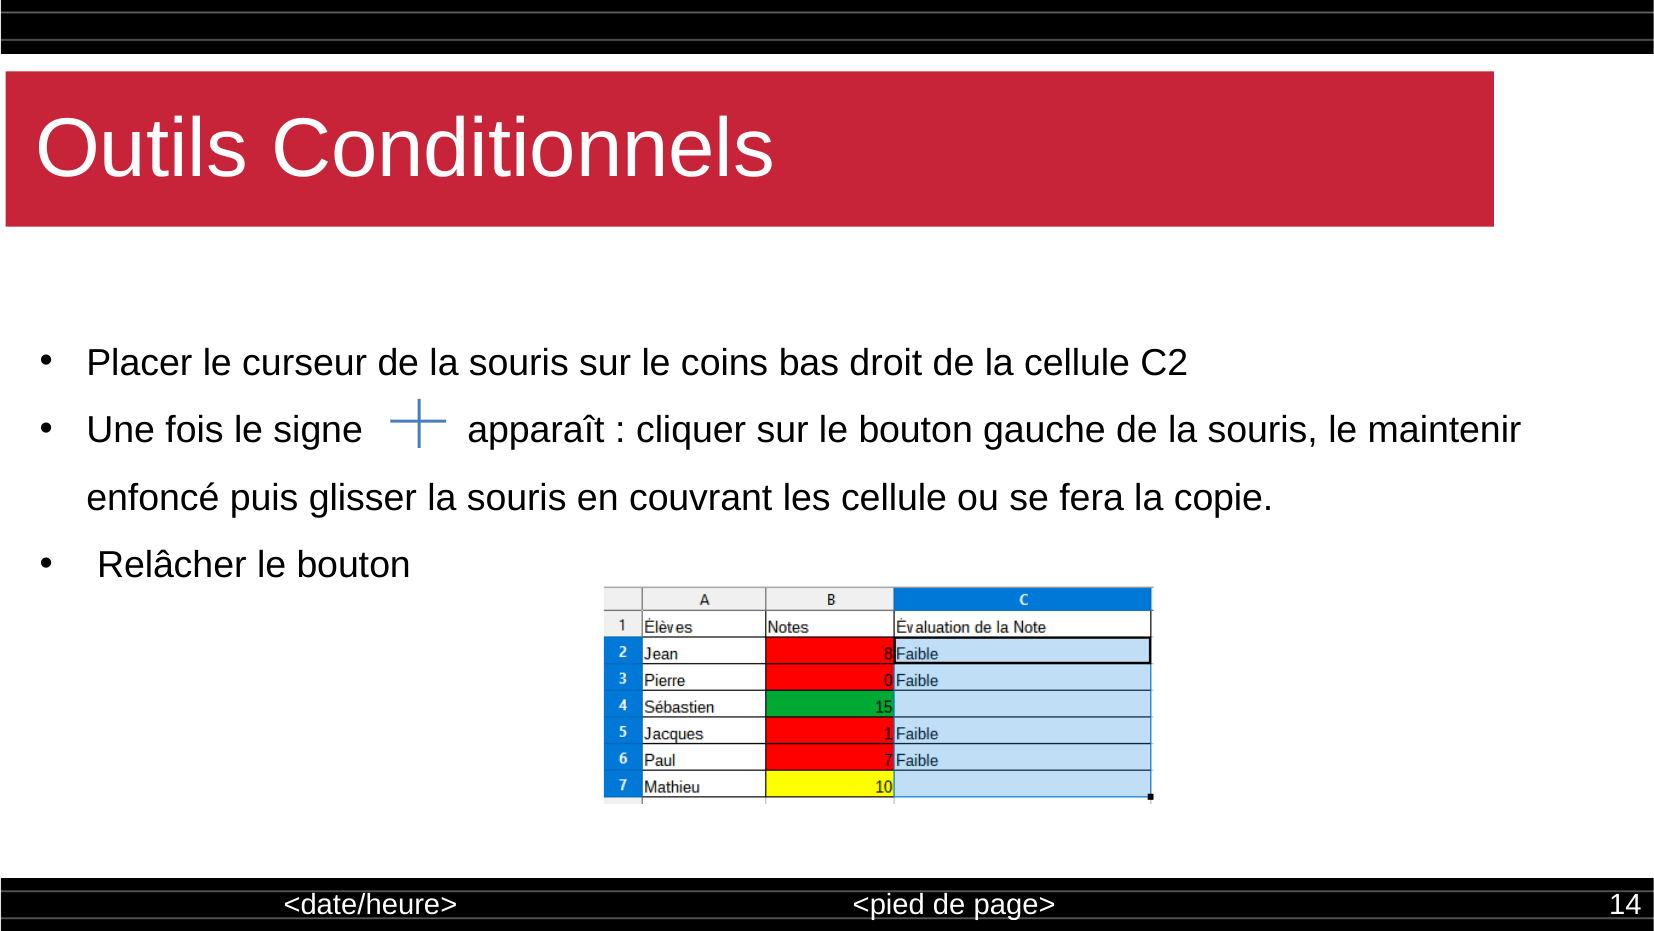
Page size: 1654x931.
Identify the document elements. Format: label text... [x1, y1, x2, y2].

picture [0, 878, 1654, 931]
text_box Placer le curseur de la souris sur le coins bas droit de la cellule C2 Une fois le signe apparaît : cliquer sur le bouton gauche de la souris, le maintenir enfoncé puis glisser la souris en couvrant les cellule ou se fera la copie. Relâcher le bouton [24, 307, 1600, 593]
picture [0, 0, 1654, 54]
text_box Outils Conditionnels [5, 71, 1494, 227]
picture [603, 586, 1154, 804]
